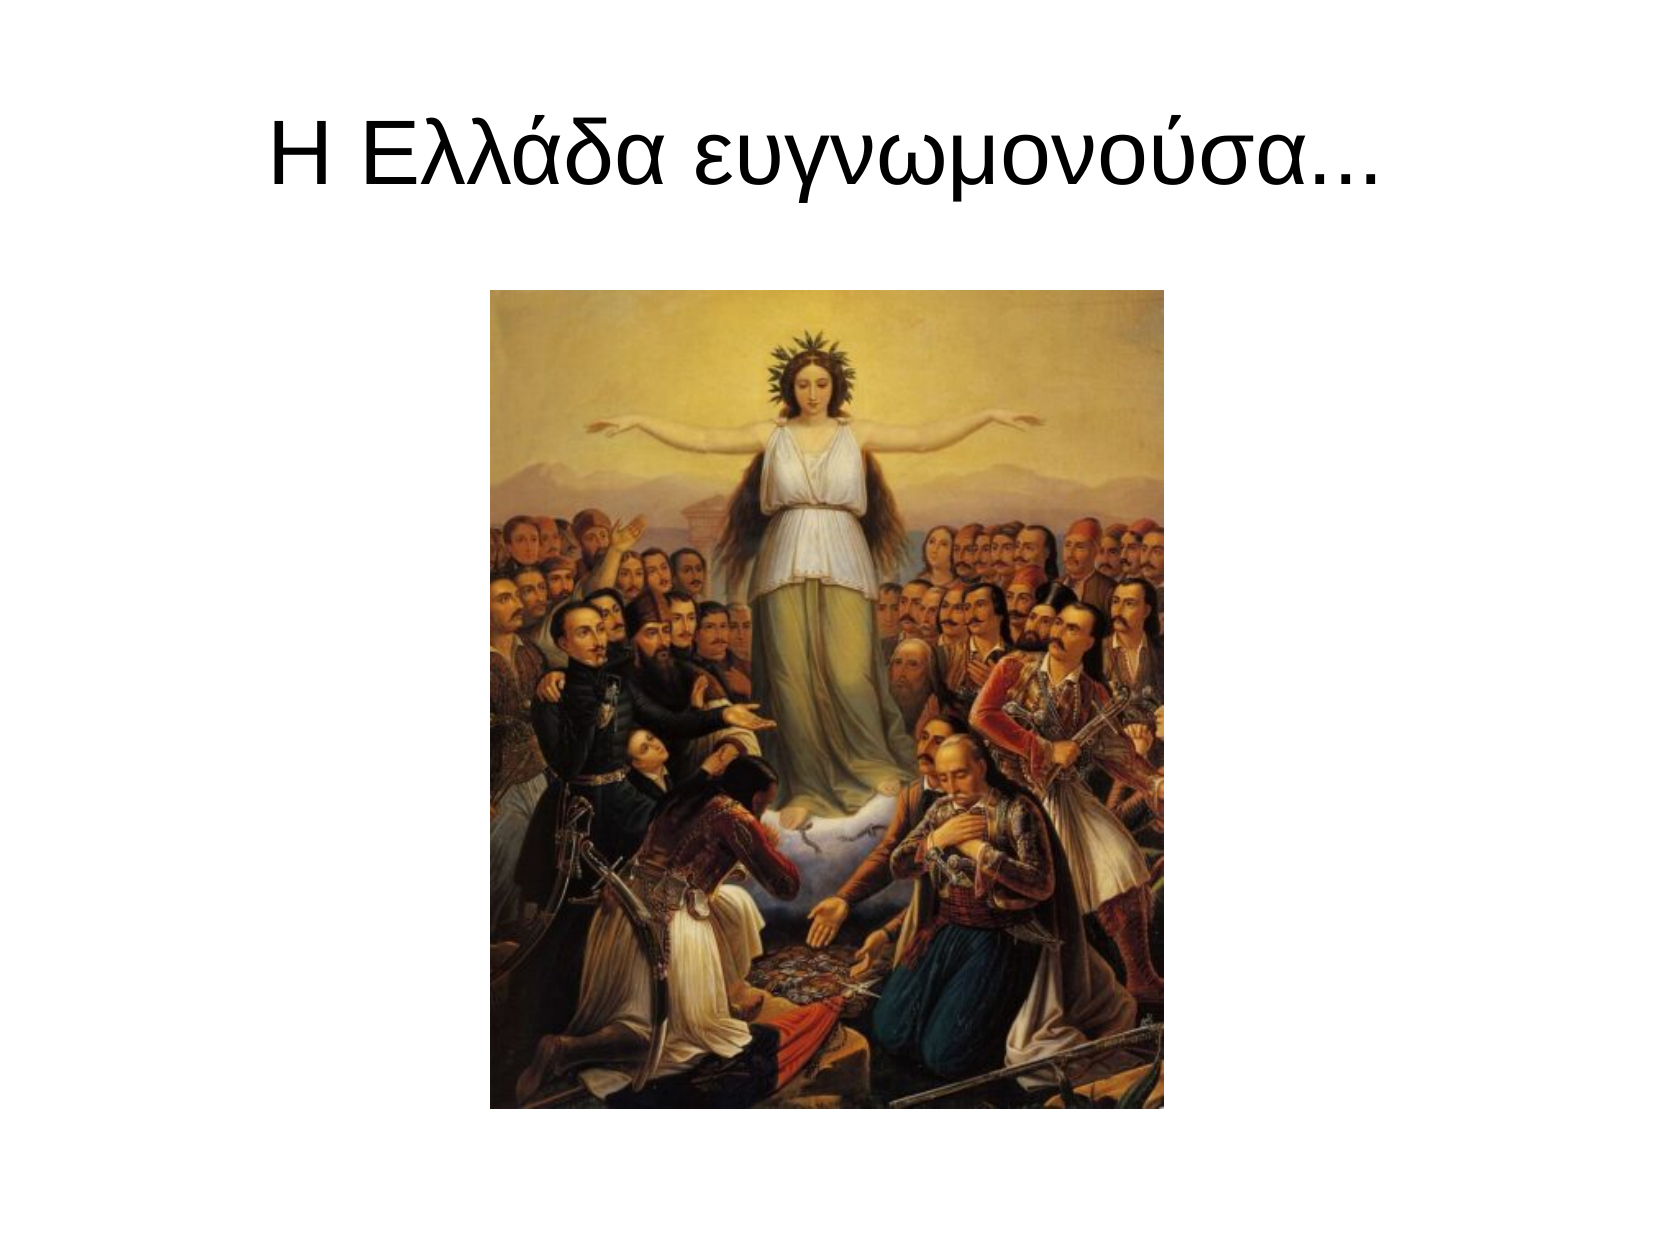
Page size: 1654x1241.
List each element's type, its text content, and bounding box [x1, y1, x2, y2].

title Η Ελλάδα ευγνωμονούσα... [82, 49, 1571, 257]
picture [490, 290, 1164, 1109]
